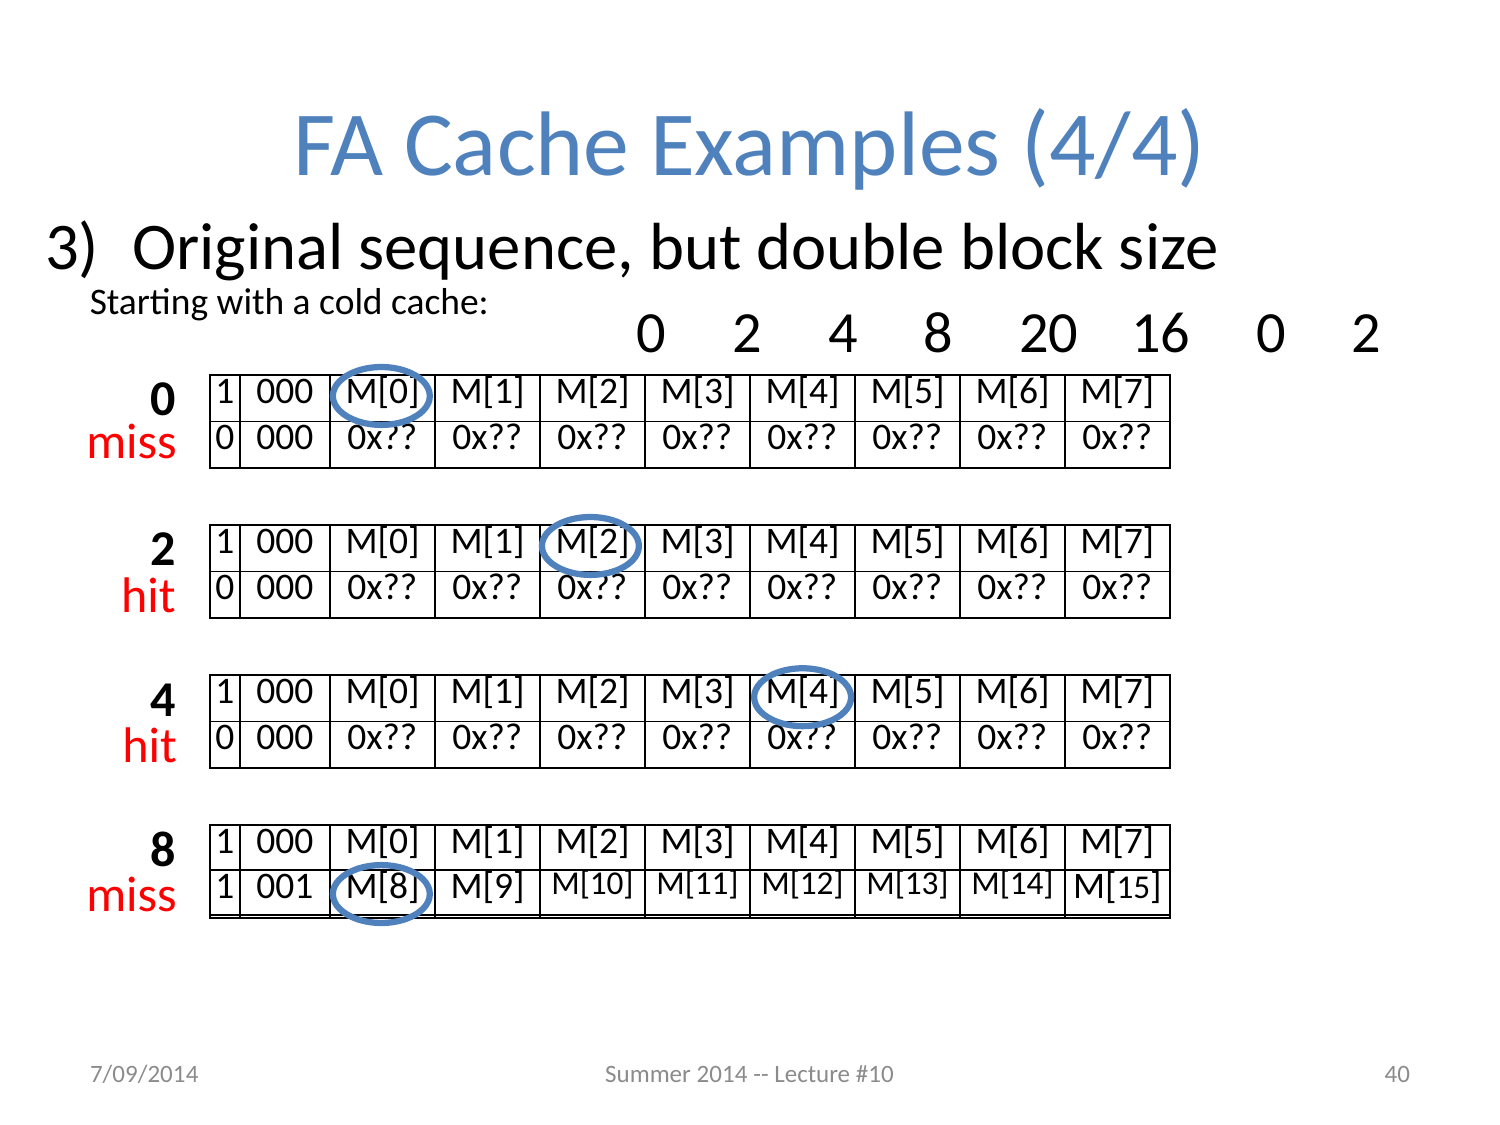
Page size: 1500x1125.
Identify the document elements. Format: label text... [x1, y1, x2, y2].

table_header M[4] [758, 676, 847, 721]
table_header M[0] [331, 526, 434, 571]
table_header M[7] [1066, 526, 1169, 571]
table_header M[2] [546, 526, 635, 571]
table_cell 0 [211, 422, 239, 467]
table_cell 000 [241, 572, 329, 617]
table_header M[3] [646, 376, 749, 421]
table_header M[0] [331, 406, 347, 421]
table_header M[5] [856, 676, 959, 721]
table_cell 0x?? [351, 427, 362, 447]
text_box 0 [157, 387, 168, 400]
table_cell M[8] [419, 871, 434, 914]
table_header M[4] [751, 376, 854, 421]
text_box 2 [135, 508, 191, 554]
table_header M[2] [541, 826, 644, 869]
table_header M[3] [646, 526, 749, 571]
table_cell 0x?? [1066, 572, 1169, 617]
table_cell 001 [241, 871, 329, 914]
table_header 1 [211, 526, 239, 571]
table_header M[0] [416, 376, 434, 421]
table_cell 0x?? [1066, 422, 1169, 467]
table_cell 0x?? [771, 727, 782, 747]
table_cell 0x?? [331, 572, 434, 617]
table_header M[0] [331, 376, 339, 386]
table_cell M[9] [436, 871, 539, 914]
table_header M[4] [843, 676, 854, 690]
table_cell 0x?? [541, 422, 644, 467]
table_header M[0] [331, 826, 434, 869]
table_header M[5] [856, 526, 959, 571]
table_header 000 [241, 376, 329, 421]
table_cell 0 [211, 572, 239, 617]
table_cell 0x?? [961, 572, 1064, 617]
table_header M[6] [961, 826, 1064, 869]
footer Summer 2014 -- Lecture #10 [512, 1042, 988, 1103]
table_header M[2] [625, 526, 644, 571]
text_box 4 [135, 659, 191, 704]
table_cell M[15] [1066, 871, 1169, 914]
text_box hit [107, 704, 192, 780]
table_cell 0 [211, 722, 239, 767]
table_header M[4] [840, 704, 854, 721]
text_box miss [71, 400, 192, 476]
table_header M[2] [541, 557, 556, 571]
table_cell 0x?? [561, 577, 572, 597]
text_box 4 [157, 691, 166, 704]
table_header M[5] [856, 826, 959, 869]
table_header 1 [211, 826, 239, 869]
table_cell 0x?? [331, 422, 434, 467]
table_cell 0x?? [541, 572, 644, 617]
table_cell 000 [241, 422, 329, 467]
table_cell M[11] [646, 871, 749, 914]
table_header M[5] [856, 376, 959, 421]
table_header M[1] [436, 376, 539, 421]
table_header M[7] [1066, 376, 1169, 421]
table_header M[2] [541, 376, 644, 421]
table_header M[6] [961, 676, 1064, 721]
table_header M[7] [1066, 676, 1169, 721]
text_box 8 [135, 808, 191, 854]
table_cell 0x?? [1066, 722, 1169, 767]
table_header M[2] [541, 676, 644, 721]
table_cell M[8] [331, 904, 339, 914]
table_cell 0x?? [436, 722, 539, 767]
table_cell 0x?? [751, 722, 854, 767]
table_cell 0x?? [646, 722, 749, 767]
table_header M[4] [751, 676, 762, 691]
table_cell 0x?? [856, 422, 959, 467]
table_cell 0x?? [856, 722, 959, 767]
table_cell 0x?? [646, 422, 749, 467]
table_header M[4] [751, 826, 854, 869]
table_header M[6] [961, 376, 1064, 421]
text_box 0 [135, 358, 191, 400]
text_box 8 [159, 836, 167, 846]
table_header M[1] [436, 526, 539, 571]
table_cell 0x?? [331, 722, 434, 767]
table_cell 000 [241, 722, 329, 767]
table_header 1 [211, 376, 239, 421]
slide_number 7/09/2014 [75, 1042, 425, 1103]
table_cell M[12] [751, 871, 854, 914]
list Original sequence, but double block size 0 2 4 8 20 16 0 2 [30, 195, 1500, 451]
table_header M[4] [751, 704, 766, 721]
table_cell 0x?? [961, 422, 1064, 467]
table_cell 0x?? [646, 572, 749, 617]
table_cell M[10] [541, 871, 644, 914]
table_header M[0] [337, 376, 426, 421]
table_cell 0x?? [436, 422, 539, 467]
text_box miss [71, 854, 192, 930]
table_cell M[8] [337, 871, 426, 914]
table_header 000 [241, 676, 329, 721]
table_header 000 [241, 526, 329, 571]
table_cell 0x?? [751, 422, 854, 467]
table_header M[3] [646, 826, 749, 869]
table_cell 0x?? [541, 722, 644, 767]
table_header 000 [241, 826, 329, 869]
table_header 1 [211, 676, 239, 721]
table_header M[1] [436, 826, 539, 869]
table_cell 0x?? [961, 722, 1064, 767]
slide_number <number> [1074, 1042, 1425, 1103]
table_header M[3] [646, 676, 749, 721]
table_header M[7] [1066, 826, 1169, 869]
table_header M[0] [331, 676, 434, 721]
table_header M[1] [436, 676, 539, 721]
table_cell M[8] [331, 871, 343, 884]
title FA Cache Examples (4/4) [75, 45, 1425, 195]
table_cell 0x?? [856, 572, 959, 617]
table_cell 0x?? [751, 572, 854, 617]
text_box Starting with a cold cache: [75, 270, 638, 330]
text_box hit [106, 554, 191, 630]
table_cell 0x?? [436, 572, 539, 617]
table_header M[4] [751, 526, 854, 571]
table_cell M[13] [856, 871, 959, 914]
table_cell M[14] [961, 871, 1064, 914]
table_cell 1 [211, 871, 239, 914]
table_header M[6] [961, 526, 1064, 571]
